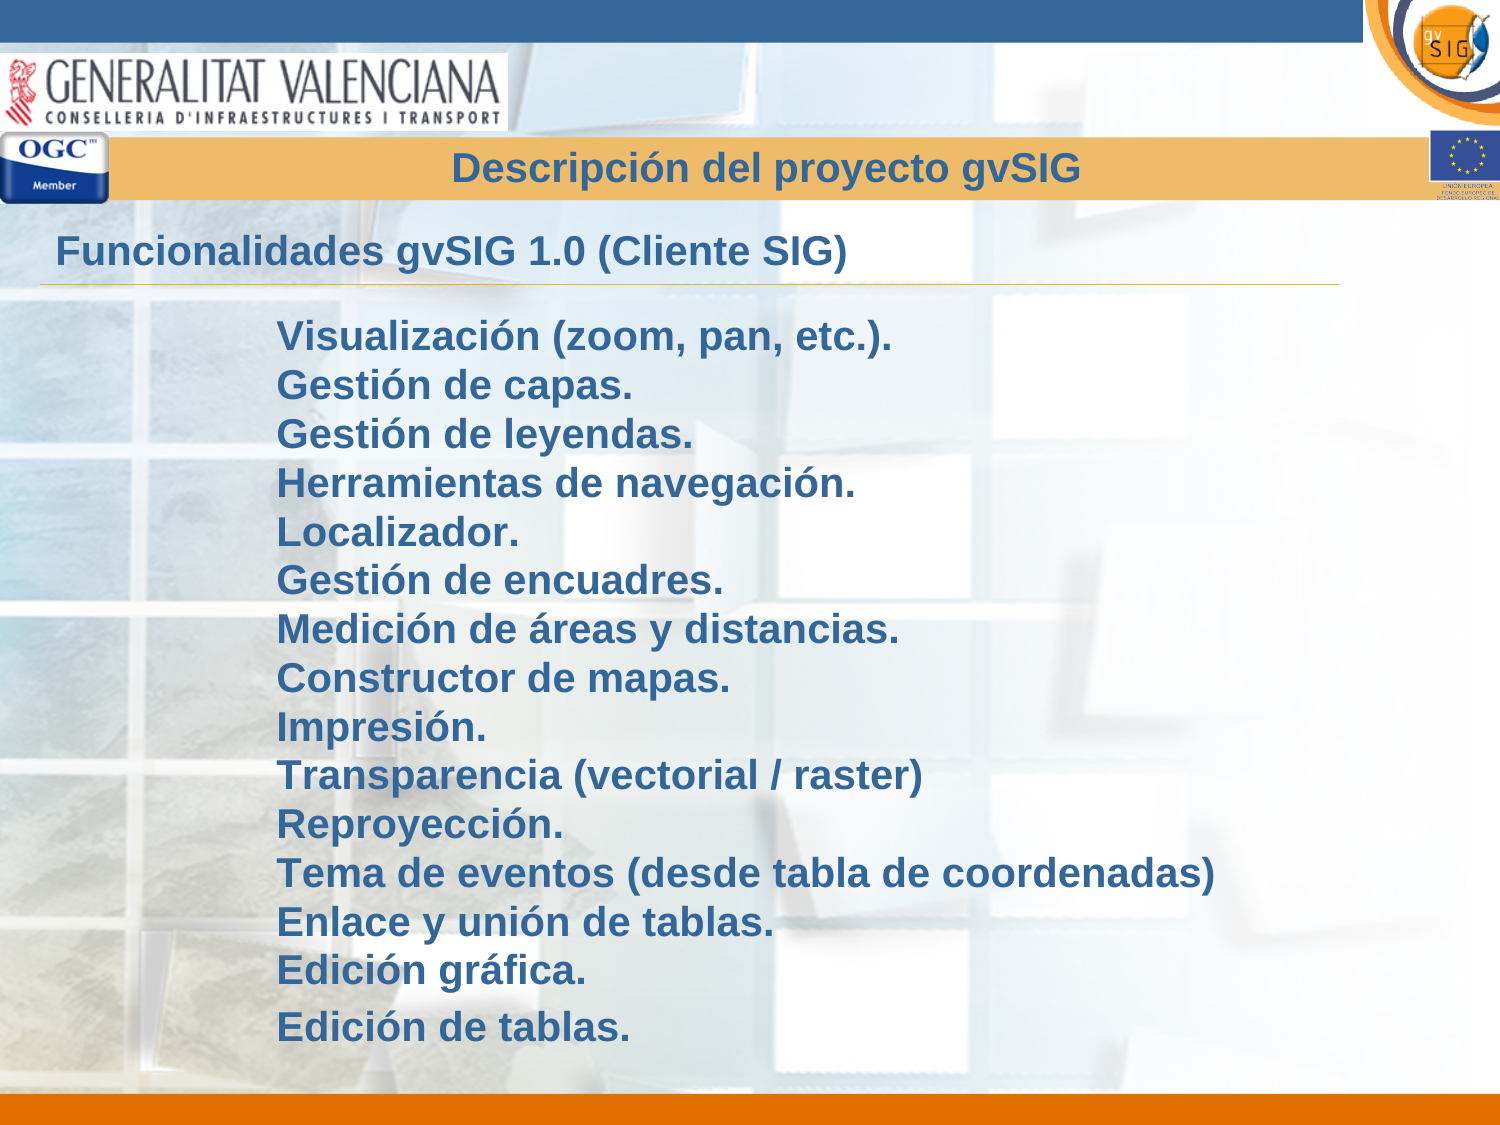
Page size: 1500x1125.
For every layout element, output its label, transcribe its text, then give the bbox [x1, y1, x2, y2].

picture [0, 53, 508, 131]
text_box Funcionalidades gvSIG 1.0 (Cliente SIG) [40, 222, 1196, 286]
text_box Descripción del proyecto gvSIG [145, 146, 1389, 202]
picture [0, 132, 109, 204]
picture [1429, 129, 1500, 200]
picture [1363, 0, 1500, 127]
text_box Visualización (zoom, pan, etc.). Gestión de capas. Gestión de leyendas. Herramientas de navegación. Localizador. Gestión de encuadres. Medición de áreas y distancias. Constructor de mapas. Impresión. Transparencia (vectorial / raster) Reproyección. Tema de eventos (desde tabla de coordenadas) Enlace y unión de tablas. Edición gráfica. Edición de tablas. [250, 303, 1339, 1114]
